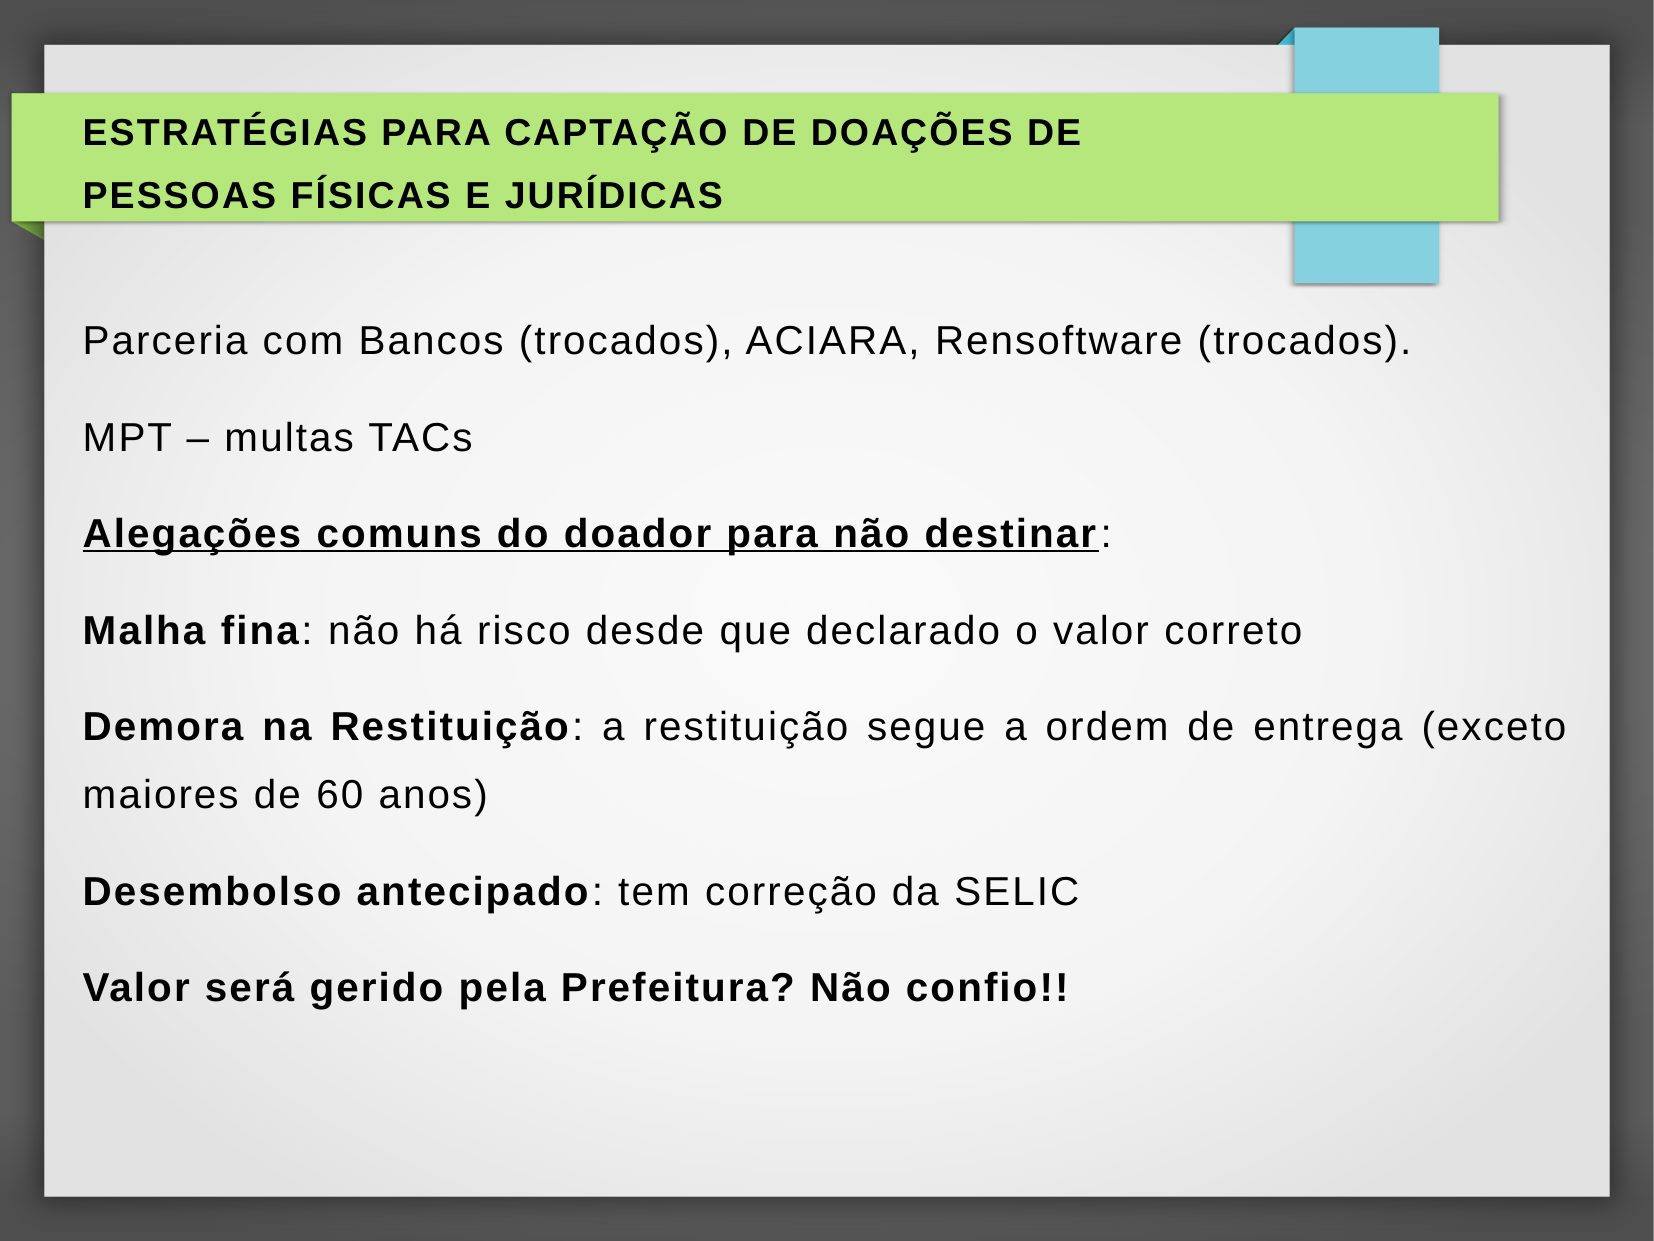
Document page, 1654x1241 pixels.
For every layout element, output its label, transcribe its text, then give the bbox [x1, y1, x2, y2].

title ESTRATÉGIAS PARA CAPTAÇÃO DE DOAÇÕES DE PESSOAS FÍSICAS E JURÍDICAS [82, 90, 1264, 217]
picture [0, 0, 1654, 1241]
list Parceria com Bancos (trocados), ACIARA, Rensoftware (trocados). MPT – multas TACs Alegações comuns do doador para não destinar: Malha fina: não há risco desde que declarado o valor correto Demora na Restituição: a restituição segue a ordem de entrega (exceto maiores de 60 anos) Desembolso antecipado: tem correção da SELIC Valor será gerido pela Prefeitura? Não confio!! [82, 295, 1571, 1015]
